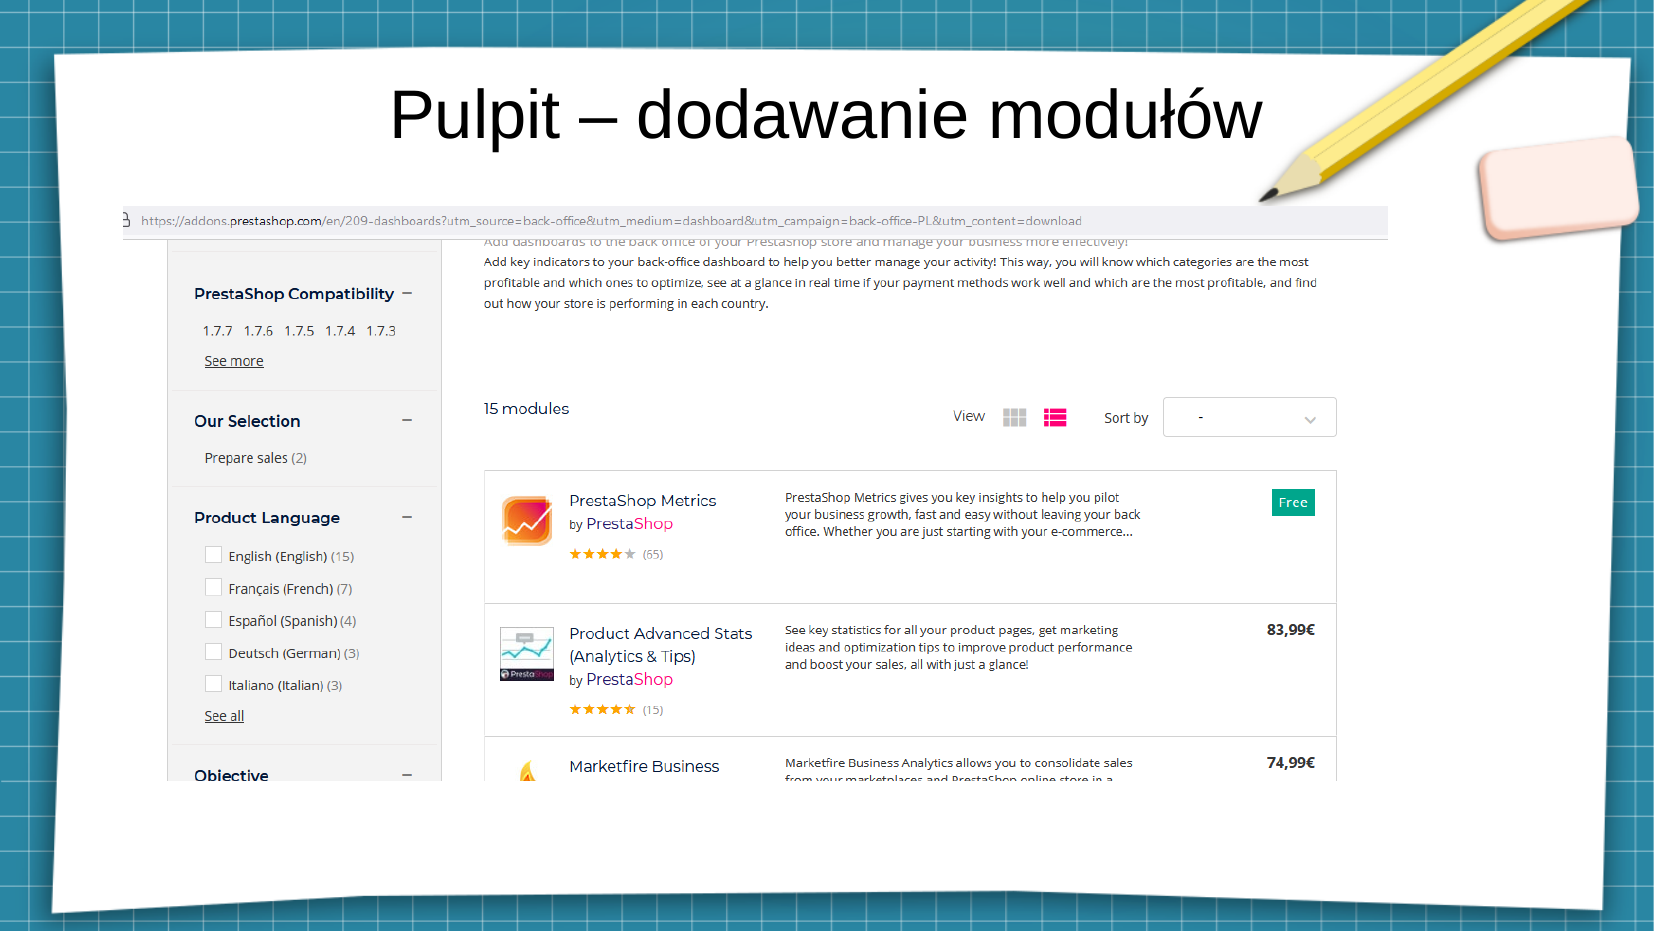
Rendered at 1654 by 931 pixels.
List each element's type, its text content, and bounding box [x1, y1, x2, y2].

picture [0, 0, 1654, 931]
title Pulpit – dodawanie modułów [82, 37, 1571, 193]
